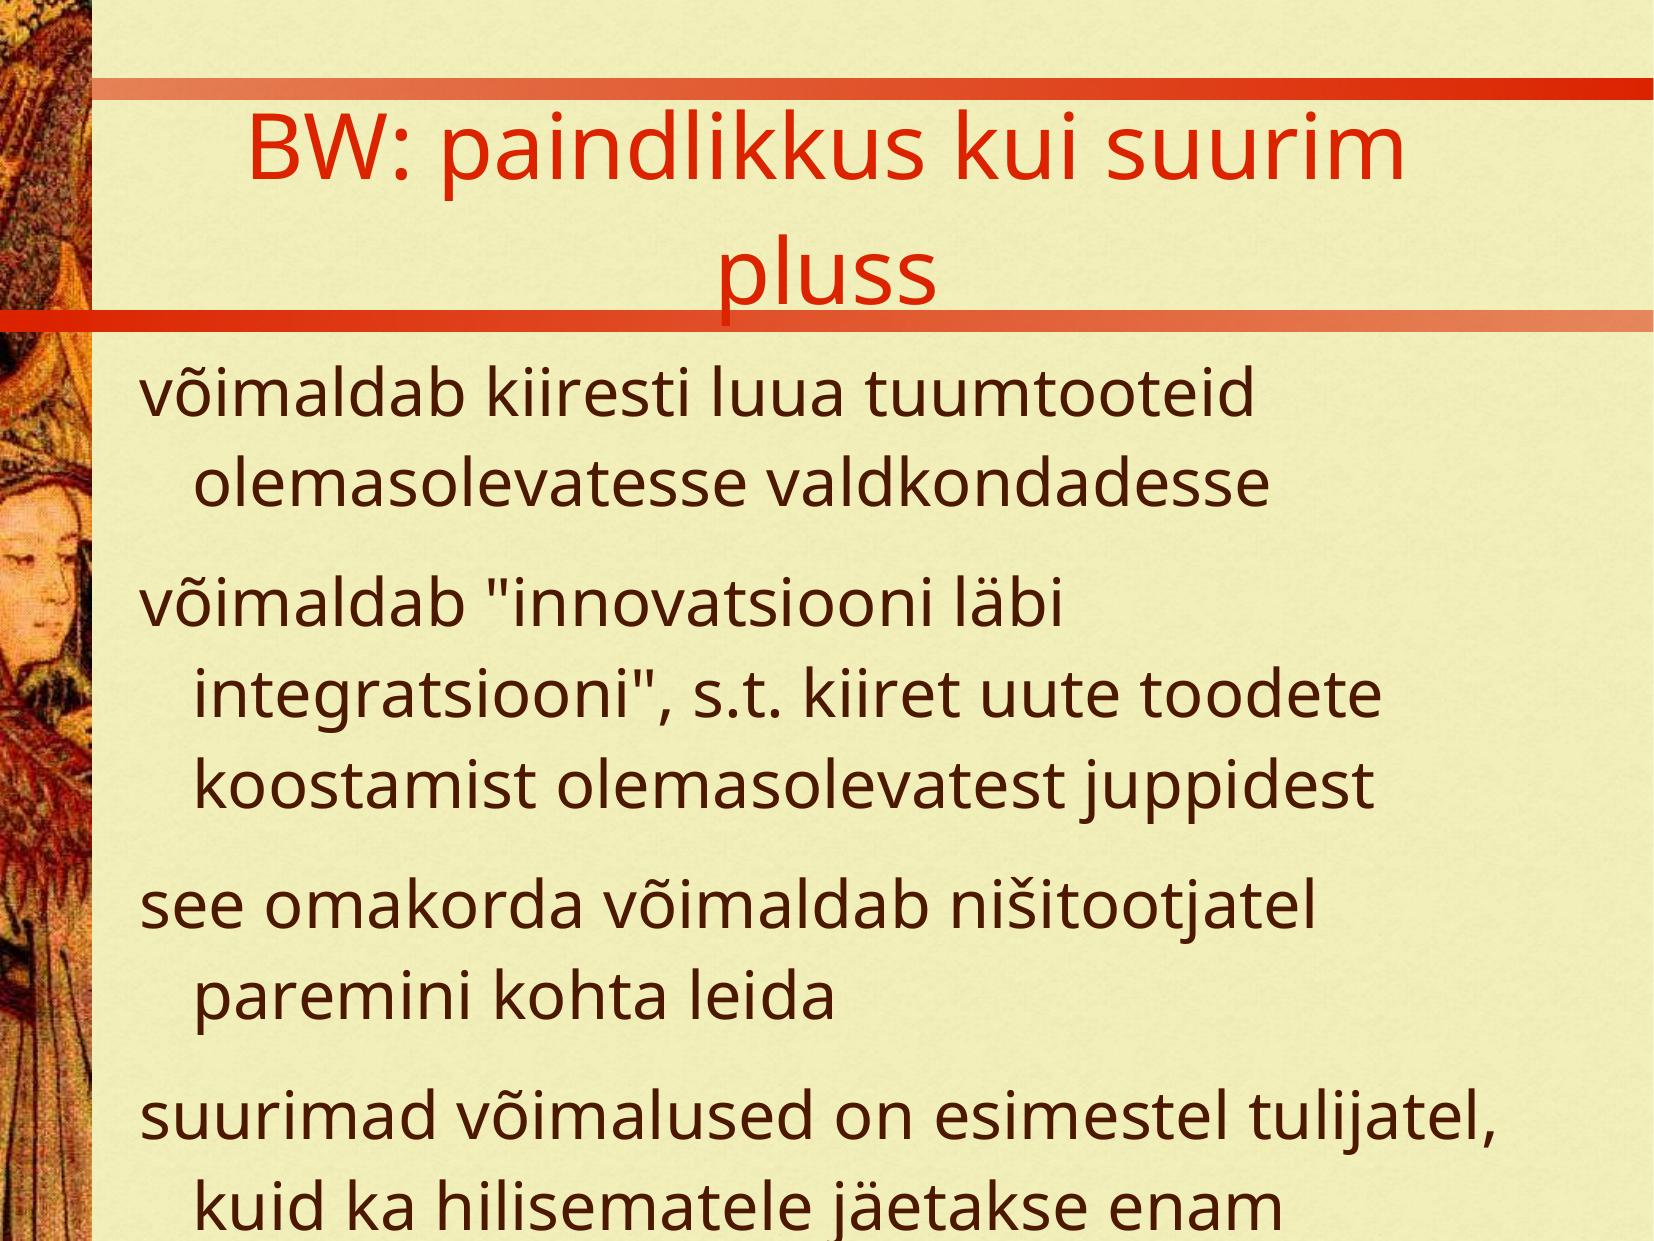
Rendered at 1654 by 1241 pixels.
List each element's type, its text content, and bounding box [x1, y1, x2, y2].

picture [0, 332, 1654, 1241]
list võimaldab kiiresti luua tuumtooteid olemasolevatesse valdkondadesse võimaldab "innovatsiooni läbi integratsiooni", s.t. kiiret uute toodete koostamist olemasolevatest juppidest see omakorda võimaldab nišitootjatel paremini kohta leida suurimad võimalused on esimestel tulijatel, kuid ka hilisematele jäetakse enam võimalusi [121, 344, 1534, 1112]
picture [0, 0, 1654, 310]
title BW: paindlikkus kui suurim pluss [121, 110, 1534, 303]
